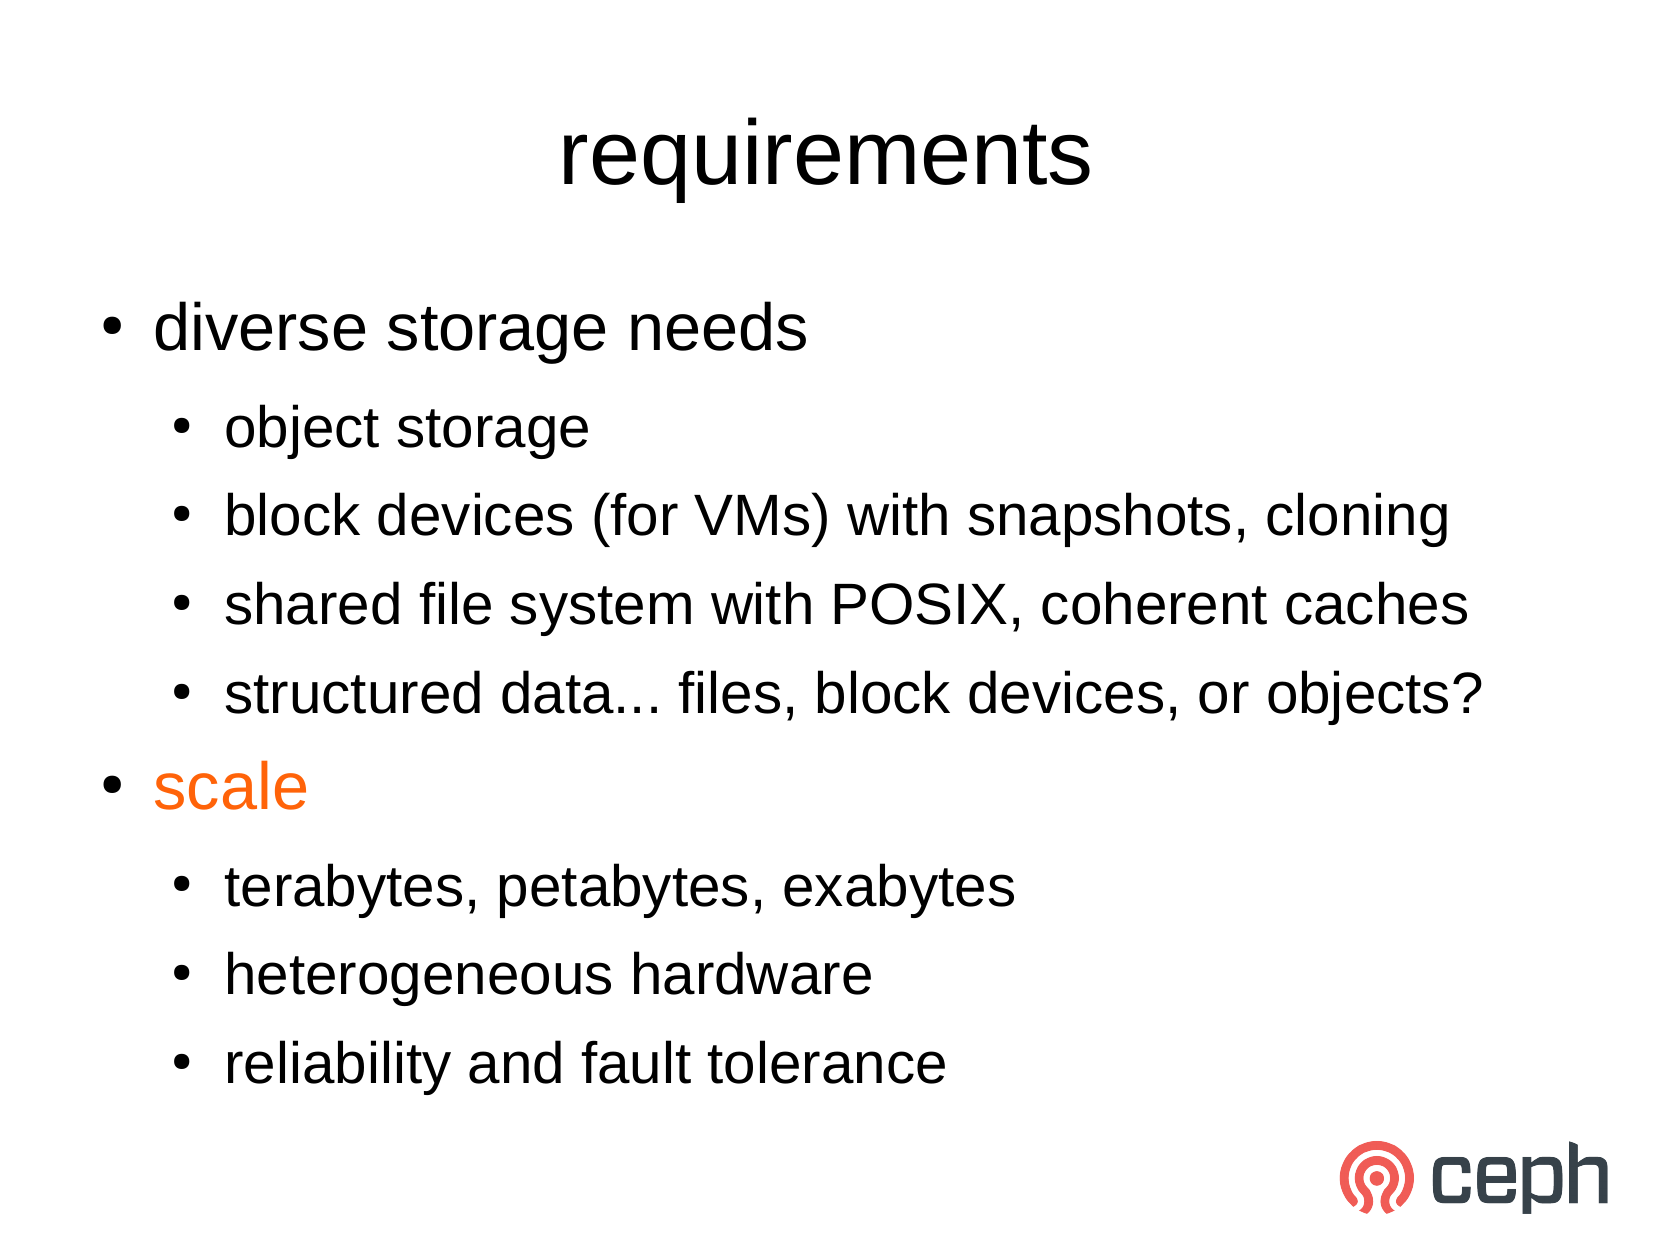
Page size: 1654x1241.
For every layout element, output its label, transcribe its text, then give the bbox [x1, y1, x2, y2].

list diverse storage needs object storage block devices (for VMs) with snapshots, cloning shared file system with POSIX, coherent caches structured data... files, block devices, or objects? scale terabytes, petabytes, exabytes heterogeneous hardware reliability and fault tolerance [82, 290, 1571, 1109]
title requirements [82, 49, 1571, 257]
picture [1293, 1095, 1654, 1241]
